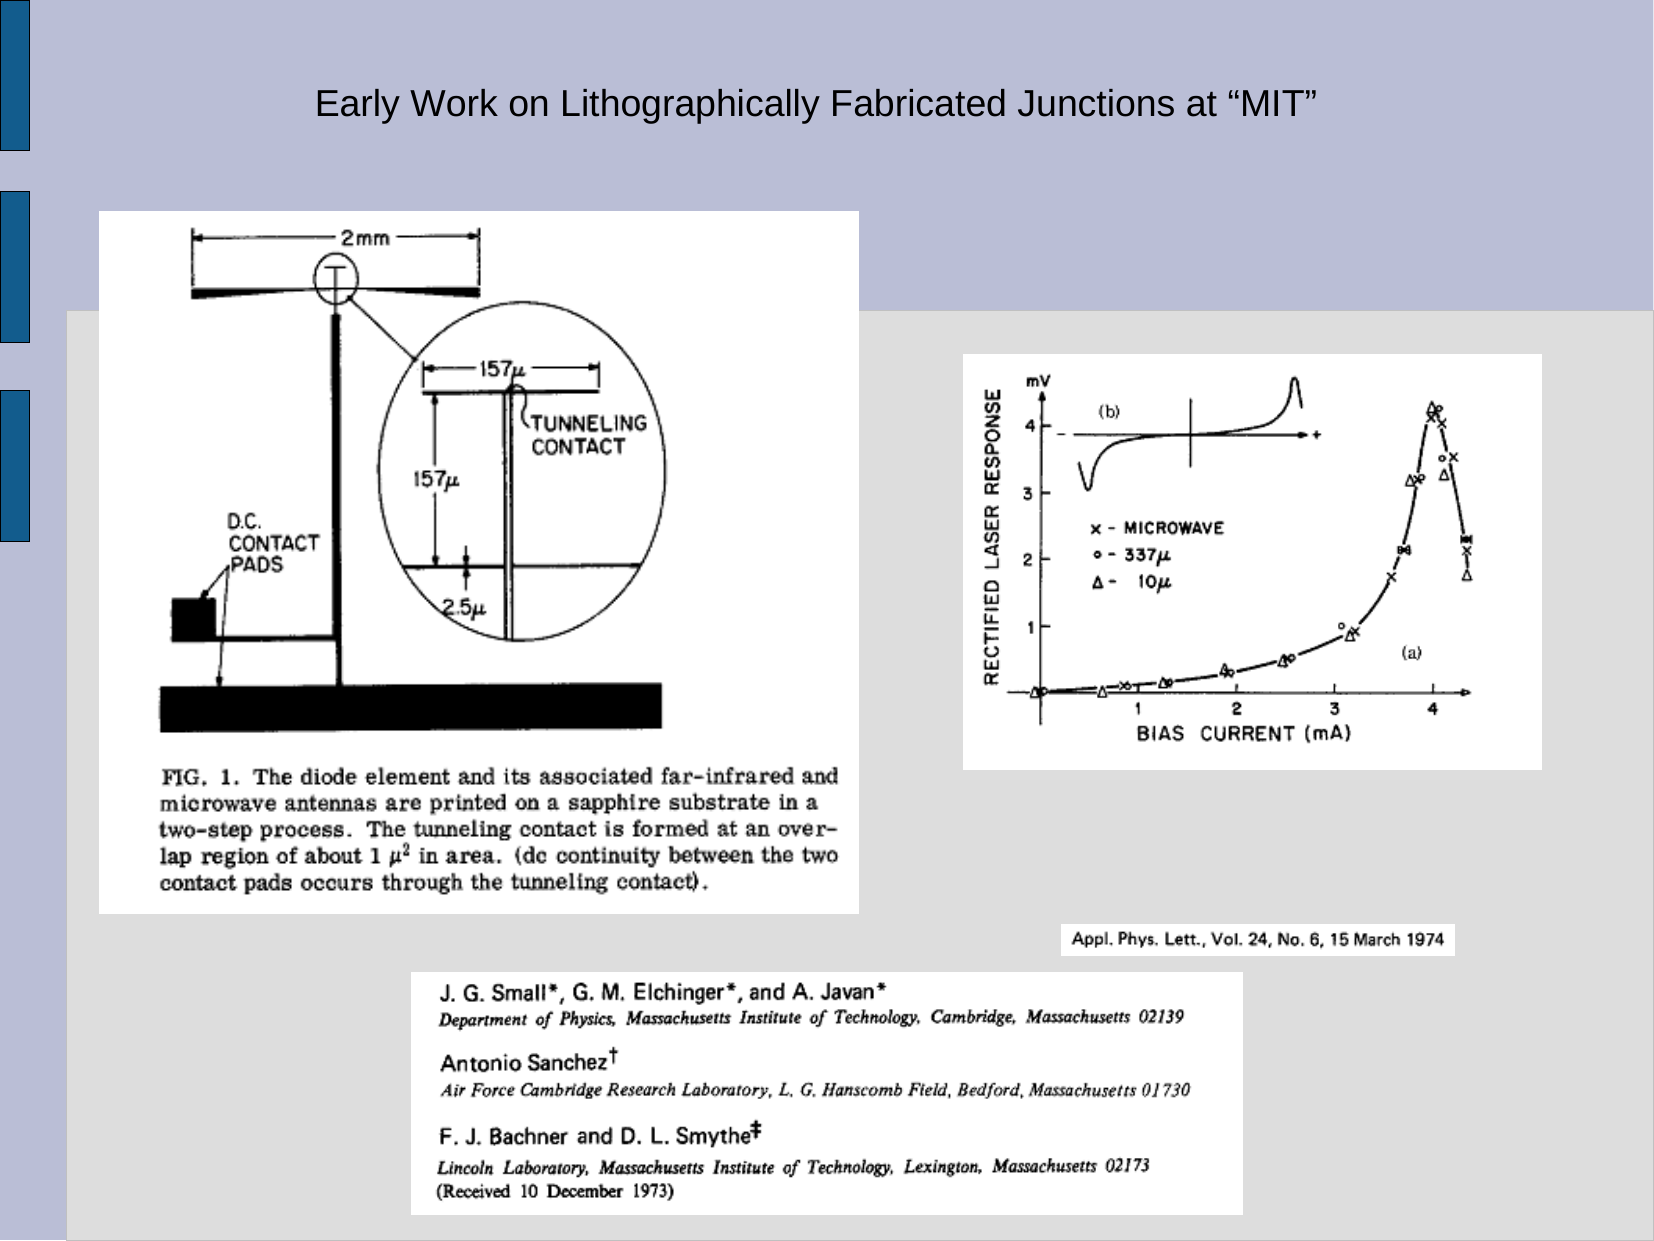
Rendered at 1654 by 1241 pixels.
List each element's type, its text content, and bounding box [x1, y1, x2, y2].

picture [963, 354, 1542, 770]
picture [411, 972, 1243, 1215]
picture [1061, 924, 1455, 956]
picture [99, 211, 859, 914]
text_box Early Work on Lithographically Fabricated Junctions at “MIT” [300, 75, 1332, 132]
